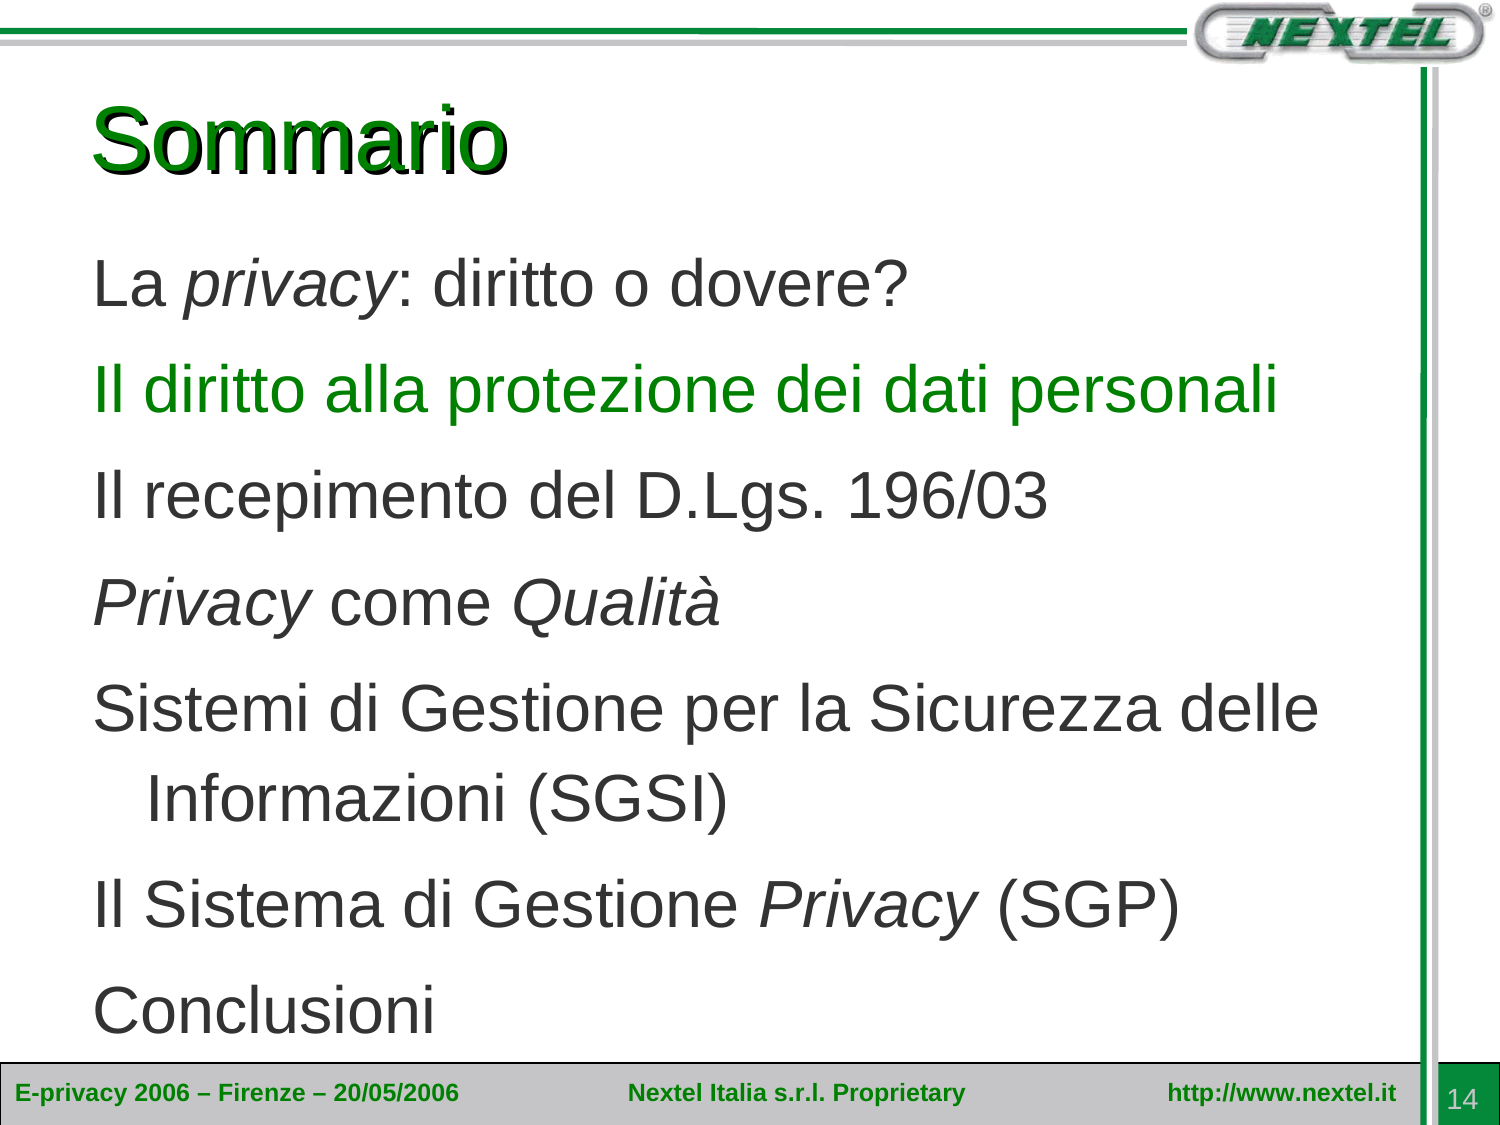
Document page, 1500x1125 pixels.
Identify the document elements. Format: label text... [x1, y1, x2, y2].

list La privacy: diritto o dovere? Il diritto alla protezione dei dati personali Il recepimento del D.Lgs. 196/03 Privacy come Qualità Sistemi di Gestione per la Sicurezza delle Informazioni (SGSI) Il Sistema di Gestione Privacy (SGP) Conclusioni [75, 222, 1426, 1125]
title Sommario [75, 45, 1426, 222]
picture [1187, 0, 1500, 67]
